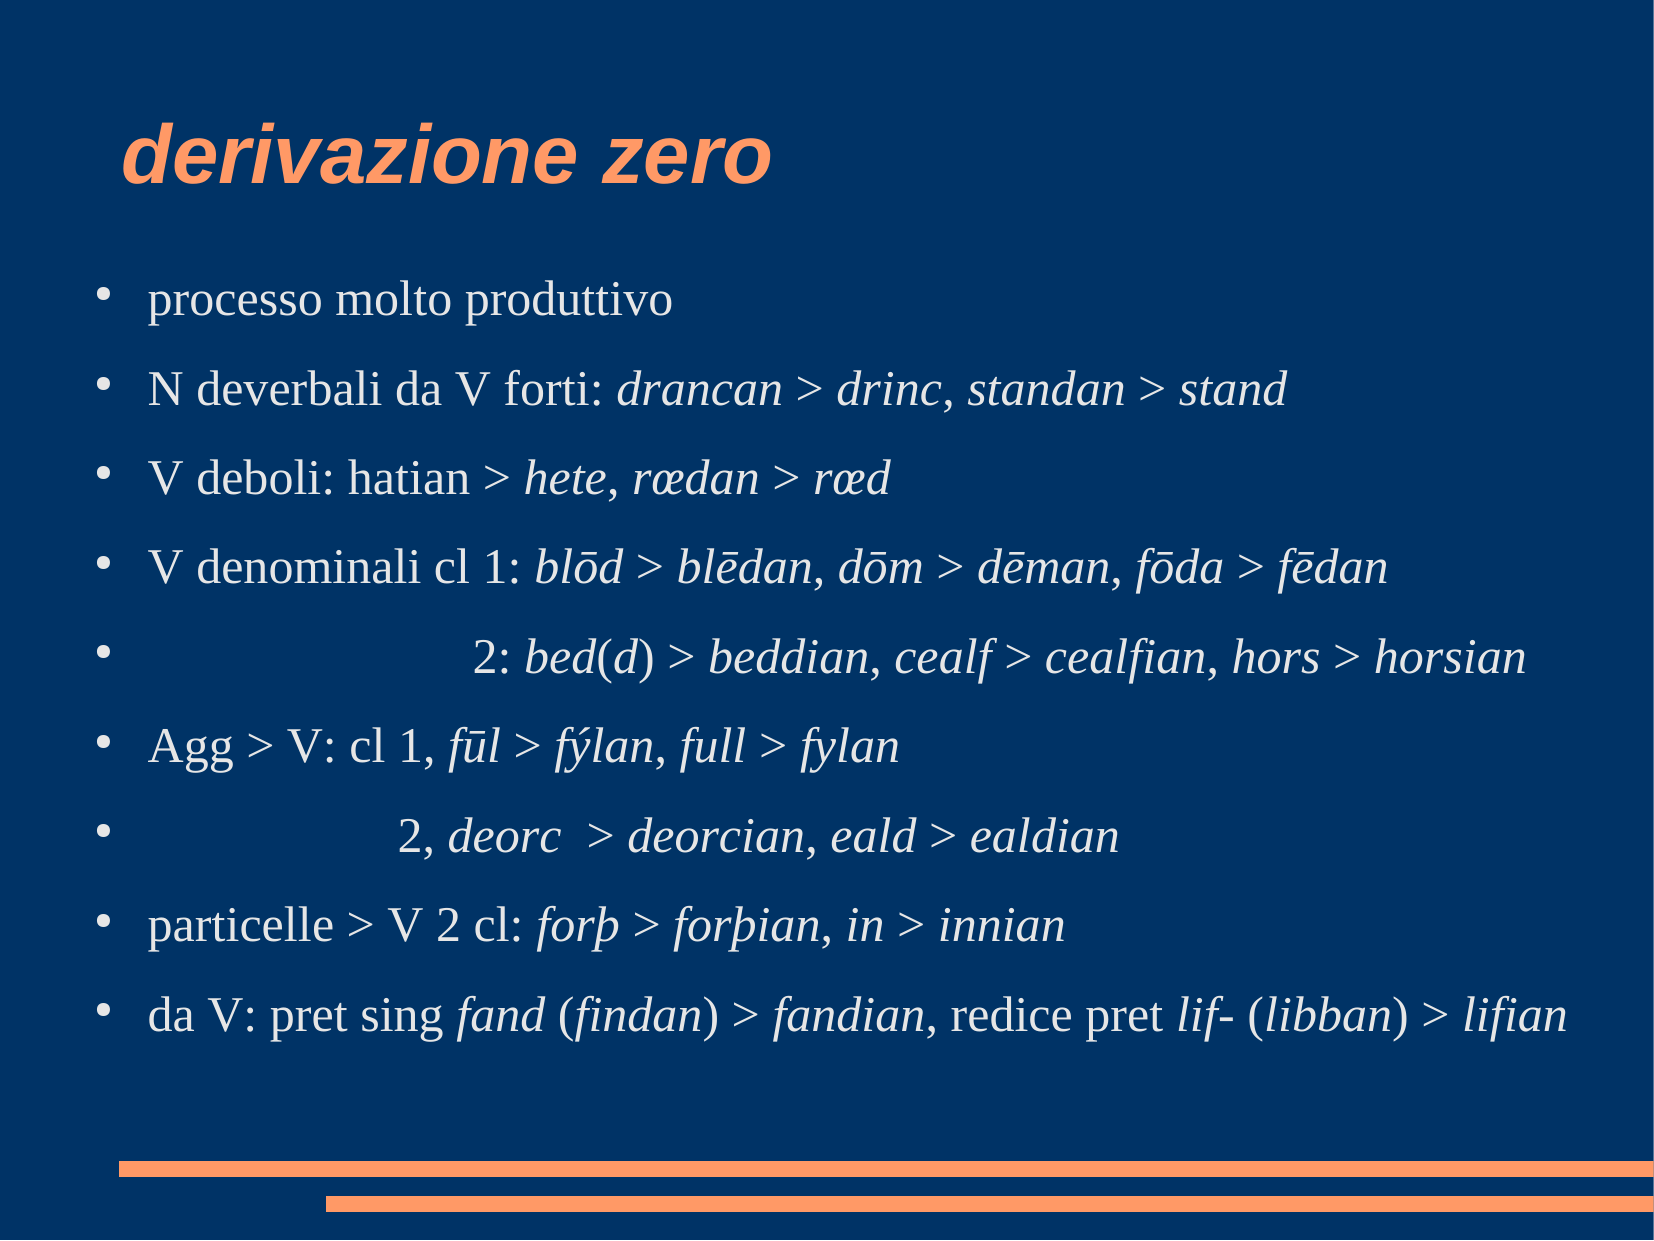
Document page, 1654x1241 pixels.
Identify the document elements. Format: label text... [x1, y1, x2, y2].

list processo molto produttivo N deverbali da V forti: drancan > drinc, standan > stand V deboli: hatian > hete, rœdan > rœd V denominali cl 1: blōd > blēdan, dōm > dēman, fōda > fēdan 2: bed(d) > beddian, cealf > cealfian, hors > horsian Agg > V: cl 1, fūl > fýlan, full > fylan 2, deorc > deorcian, eald > ealdian particelle > V 2 cl: forþ > forþian, in > innian da V: pret sing fand (findan) > fandian, redice pret lif- (libban) > lifian [59, 265, 1595, 1241]
title derivazione zero [121, 53, 1534, 246]
